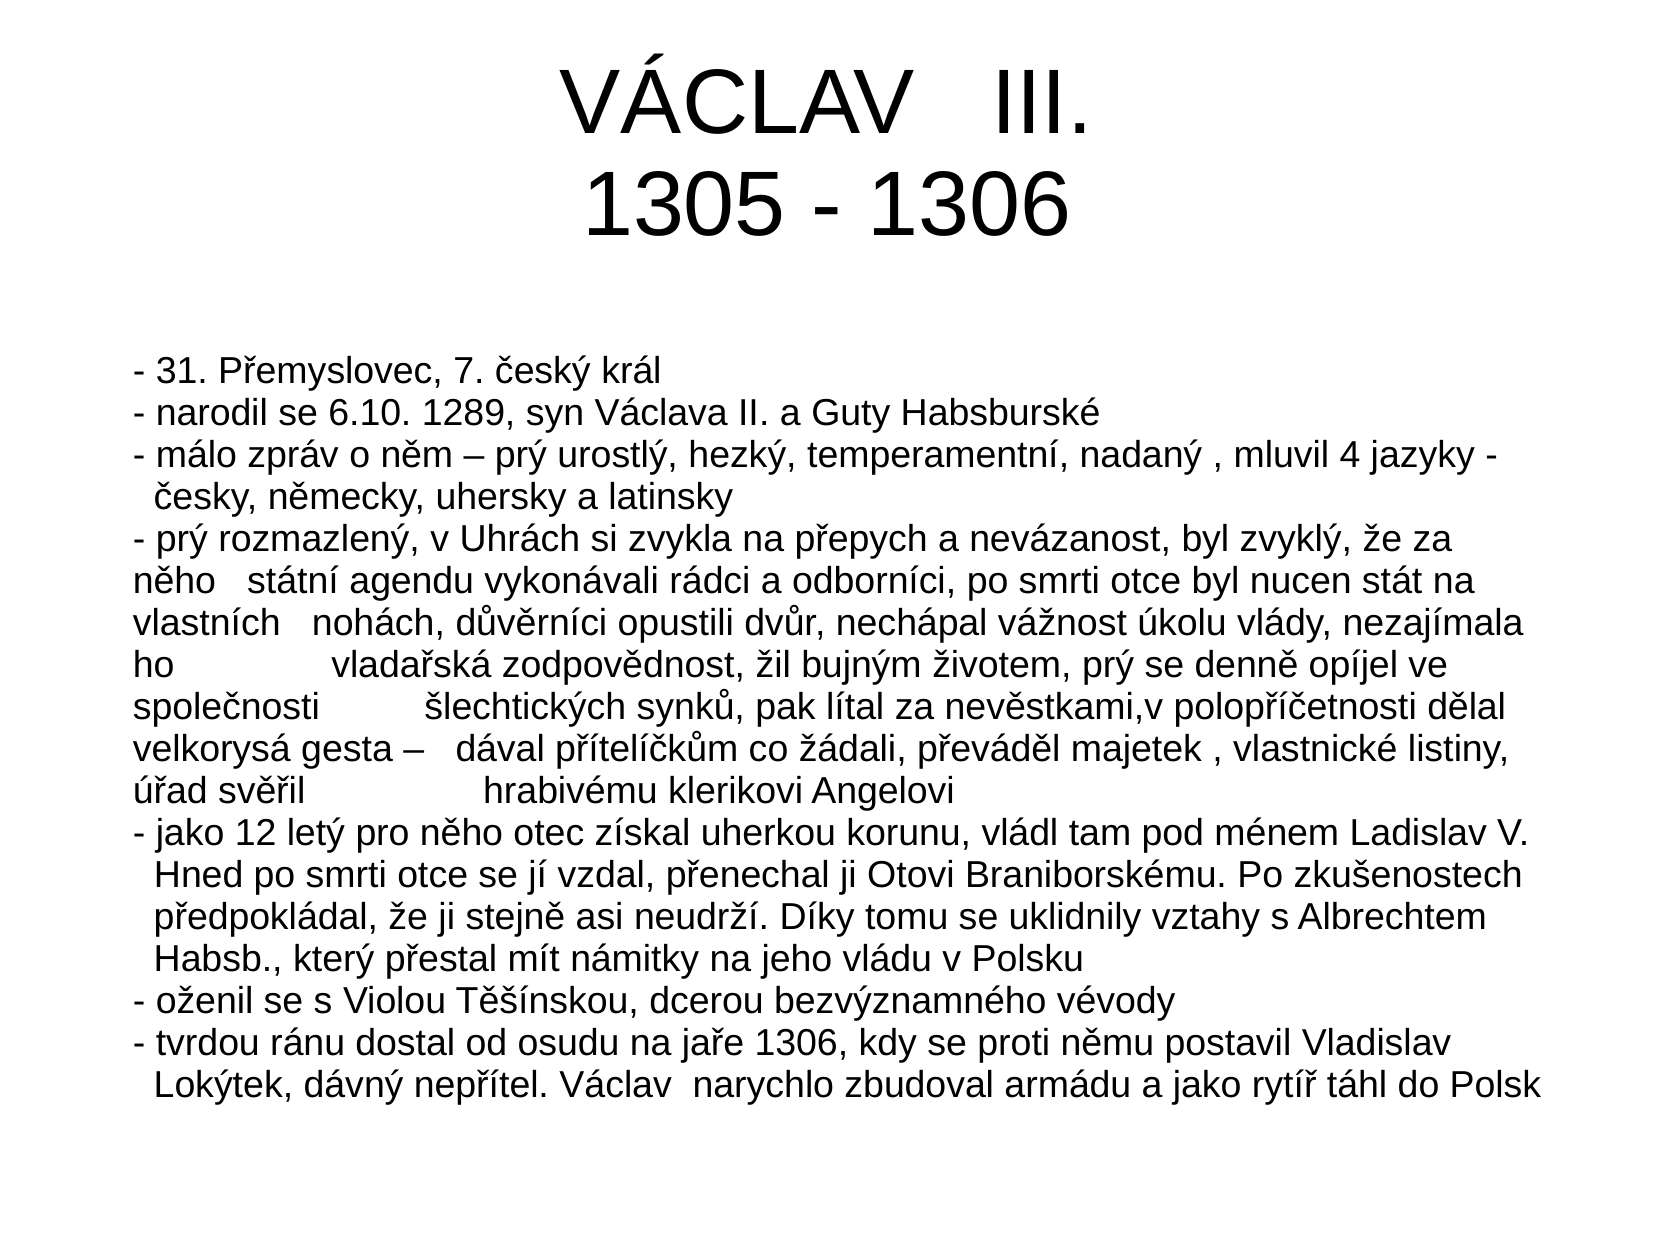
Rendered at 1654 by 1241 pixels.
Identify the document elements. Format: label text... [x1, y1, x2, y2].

text_box - 31. Přemyslovec, 7. český král - narodil se 6.10. 1289, syn Václava II. a Guty Habsburské - málo zpráv o něm – prý urostlý, hezký, temperamentní, nadaný , mluvil 4 jazyky - česky, německy, uhersky a latinsky - prý rozmazlený, v Uhrách si zvykla na přepych a nevázanost, byl zvyklý, že za něho státní agendu vykonávali rádci a odborníci, po smrti otce byl nucen stát na vlastních nohách, důvěrníci opustili dvůr, nechápal vážnost úkolu vlády, nezajímala ho vladařská zodpovědnost, žil bujným životem, prý se denně opíjel ve společnosti šlechtických synků, pak lítal za nevěstkami,v polopříčetnosti dělal velkorysá gesta – dával přítelíčkům co žádali, převáděl majetek , vlastnické listiny, úřad svěřil hrabivému klerikovi Angelovi - jako 12 letý pro něho otec získal uherkou korunu, vládl tam pod ménem Ladislav V. Hned po smrti otce se jí vzdal, přenechal ji Otovi Braniborskému. Po zkušenostech předpokládal, že ji stejně asi neudrží. Díky tomu se uklidnily vztahy s Albrechtem Habsb., který přestal mít námitky na jeho vládu v Polsku - oženil se s Violou Těšínskou, dcerou bezvýznamného vévody - tvrdou ránu dostal od osudu na jaře 1306, kdy se proti němu postavil Vladislav Lokýtek, dávný nepřítel. Václav narychlo zbudoval armádu a jako rytíř táhl do Polsk [118, 342, 1560, 1115]
title VÁCLAV III. 1305 - 1306 [82, 49, 1571, 257]
